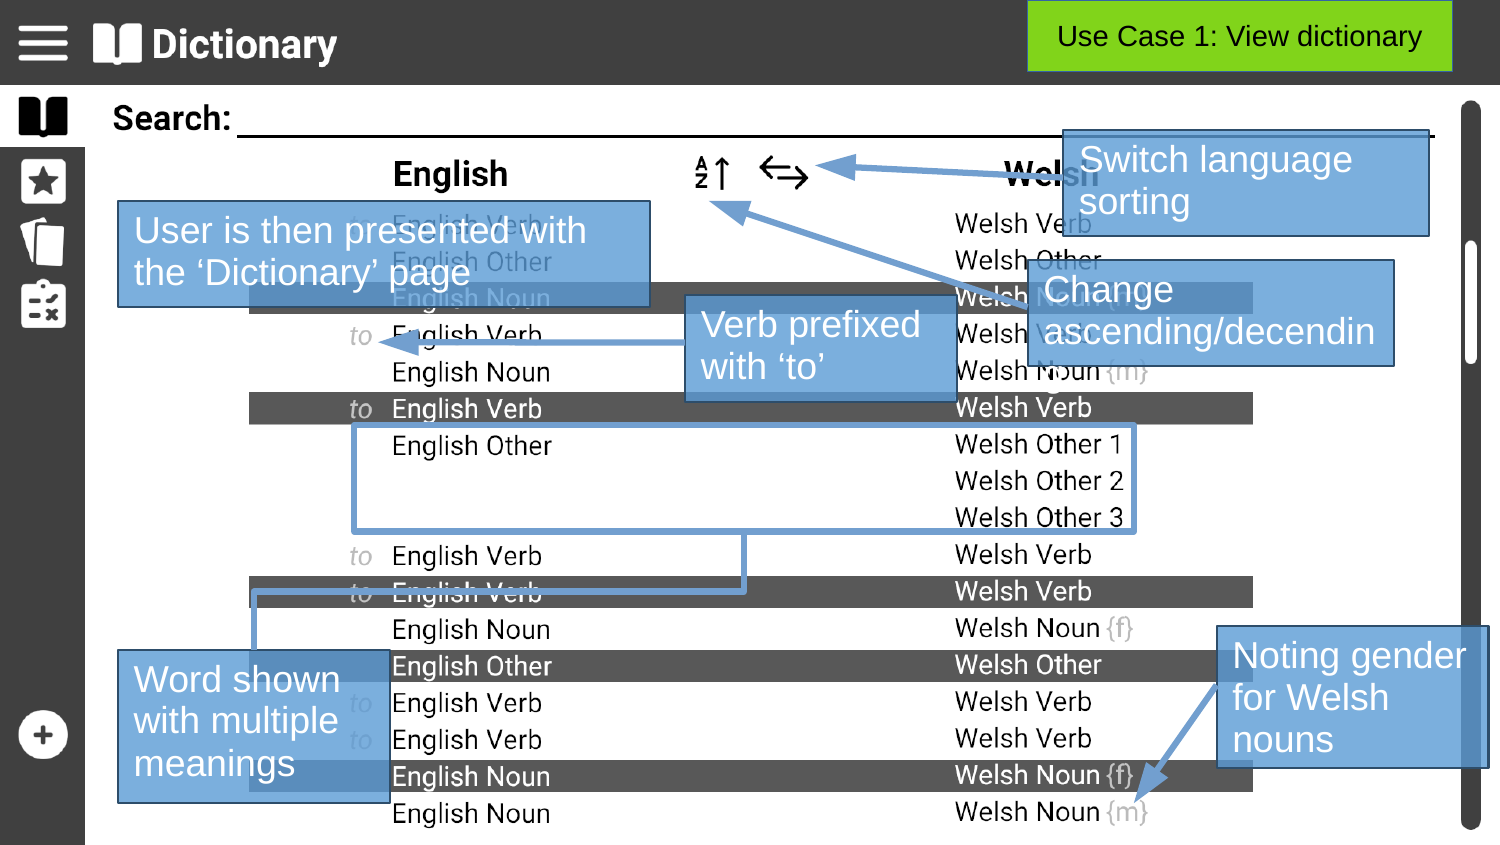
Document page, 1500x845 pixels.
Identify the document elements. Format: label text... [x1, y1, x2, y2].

text_box Switch language sorting [1062, 129, 1430, 237]
text_box Verb prefixed with ‘to’ [685, 295, 957, 402]
text_box Change ascending/decending [1027, 259, 1394, 367]
picture [0, 0, 1500, 845]
text_box Noting gender for Welsh nouns [1216, 625, 1489, 768]
text_box User is then presented with the ‘Dictionary’ page [118, 200, 650, 308]
text_box [354, 425, 1134, 532]
text_box Word shown with multiple meanings [117, 649, 390, 804]
text_box Use Case 1: View dictionary [1027, 0, 1453, 72]
